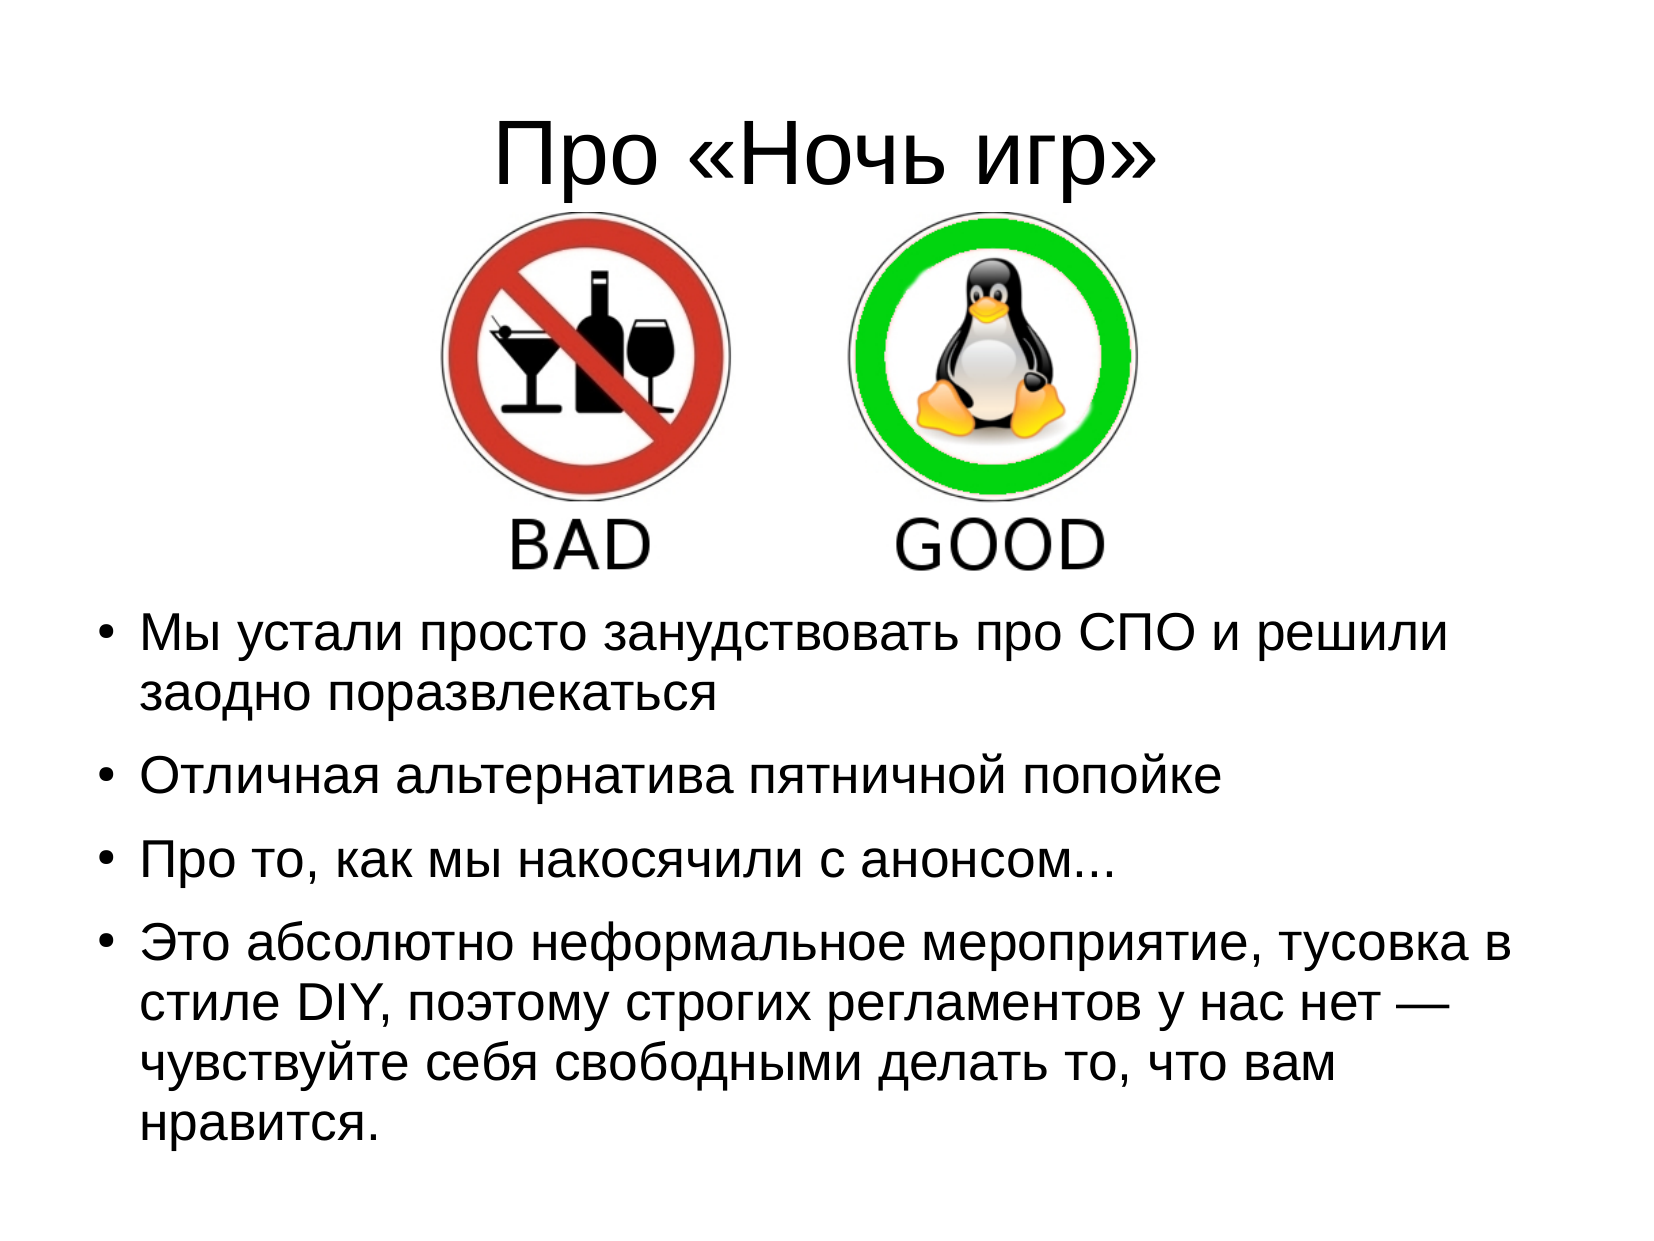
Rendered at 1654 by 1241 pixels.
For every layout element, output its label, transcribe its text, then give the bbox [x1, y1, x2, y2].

picture [377, 212, 1191, 602]
title Про «Ночь игр» [82, 49, 1571, 257]
list Мы устали просто занудствовать про СПО и решили заодно поразвлекаться Отличная альтернатива пятничной попойке Про то, как мы накосячили с анонсом... Это абсолютно неформальное мероприятие, тусовка в стиле DIY, поэтому строгих регламентов у нас нет — чувствуйте себя свободными делать то, что вам нравится. [82, 602, 1571, 1158]
